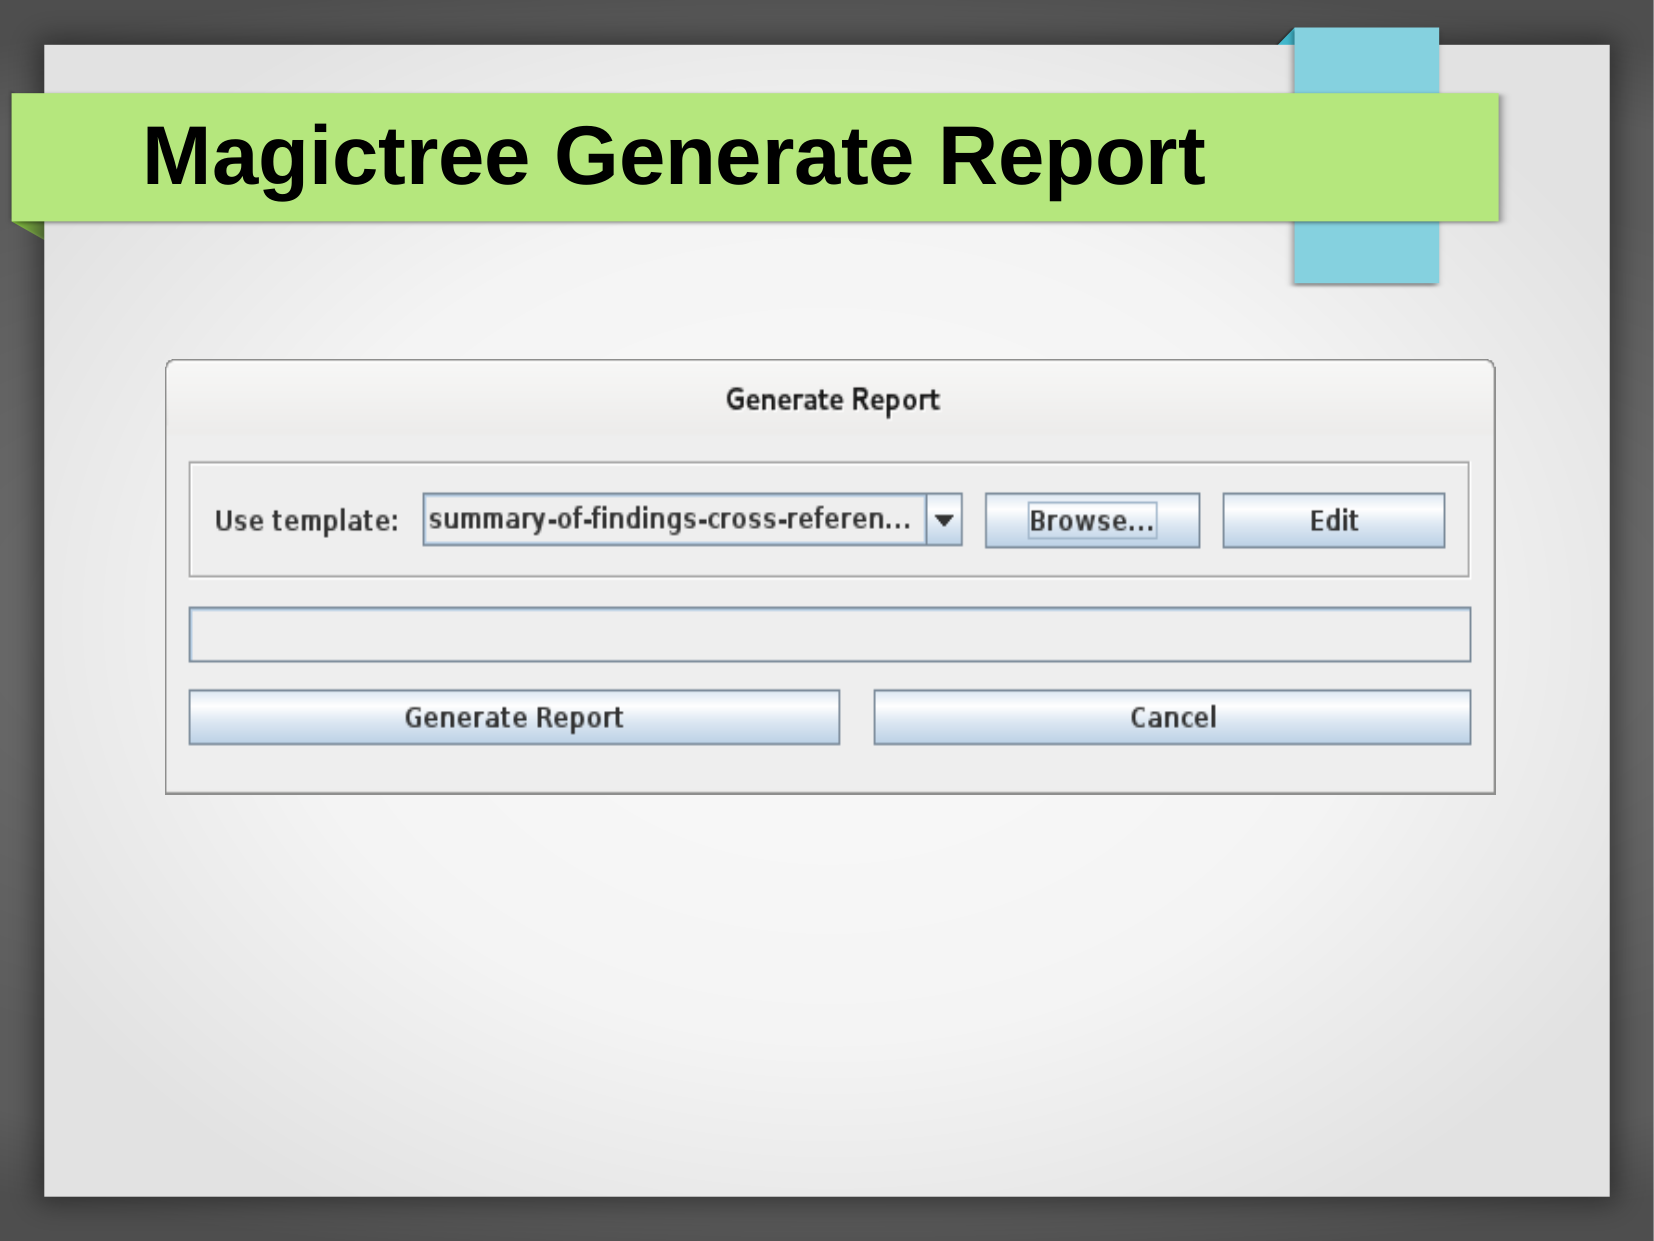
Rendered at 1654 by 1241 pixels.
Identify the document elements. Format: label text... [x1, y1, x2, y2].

picture [0, 0, 1654, 1241]
text_box Magictree Generate Report [128, 102, 1245, 211]
